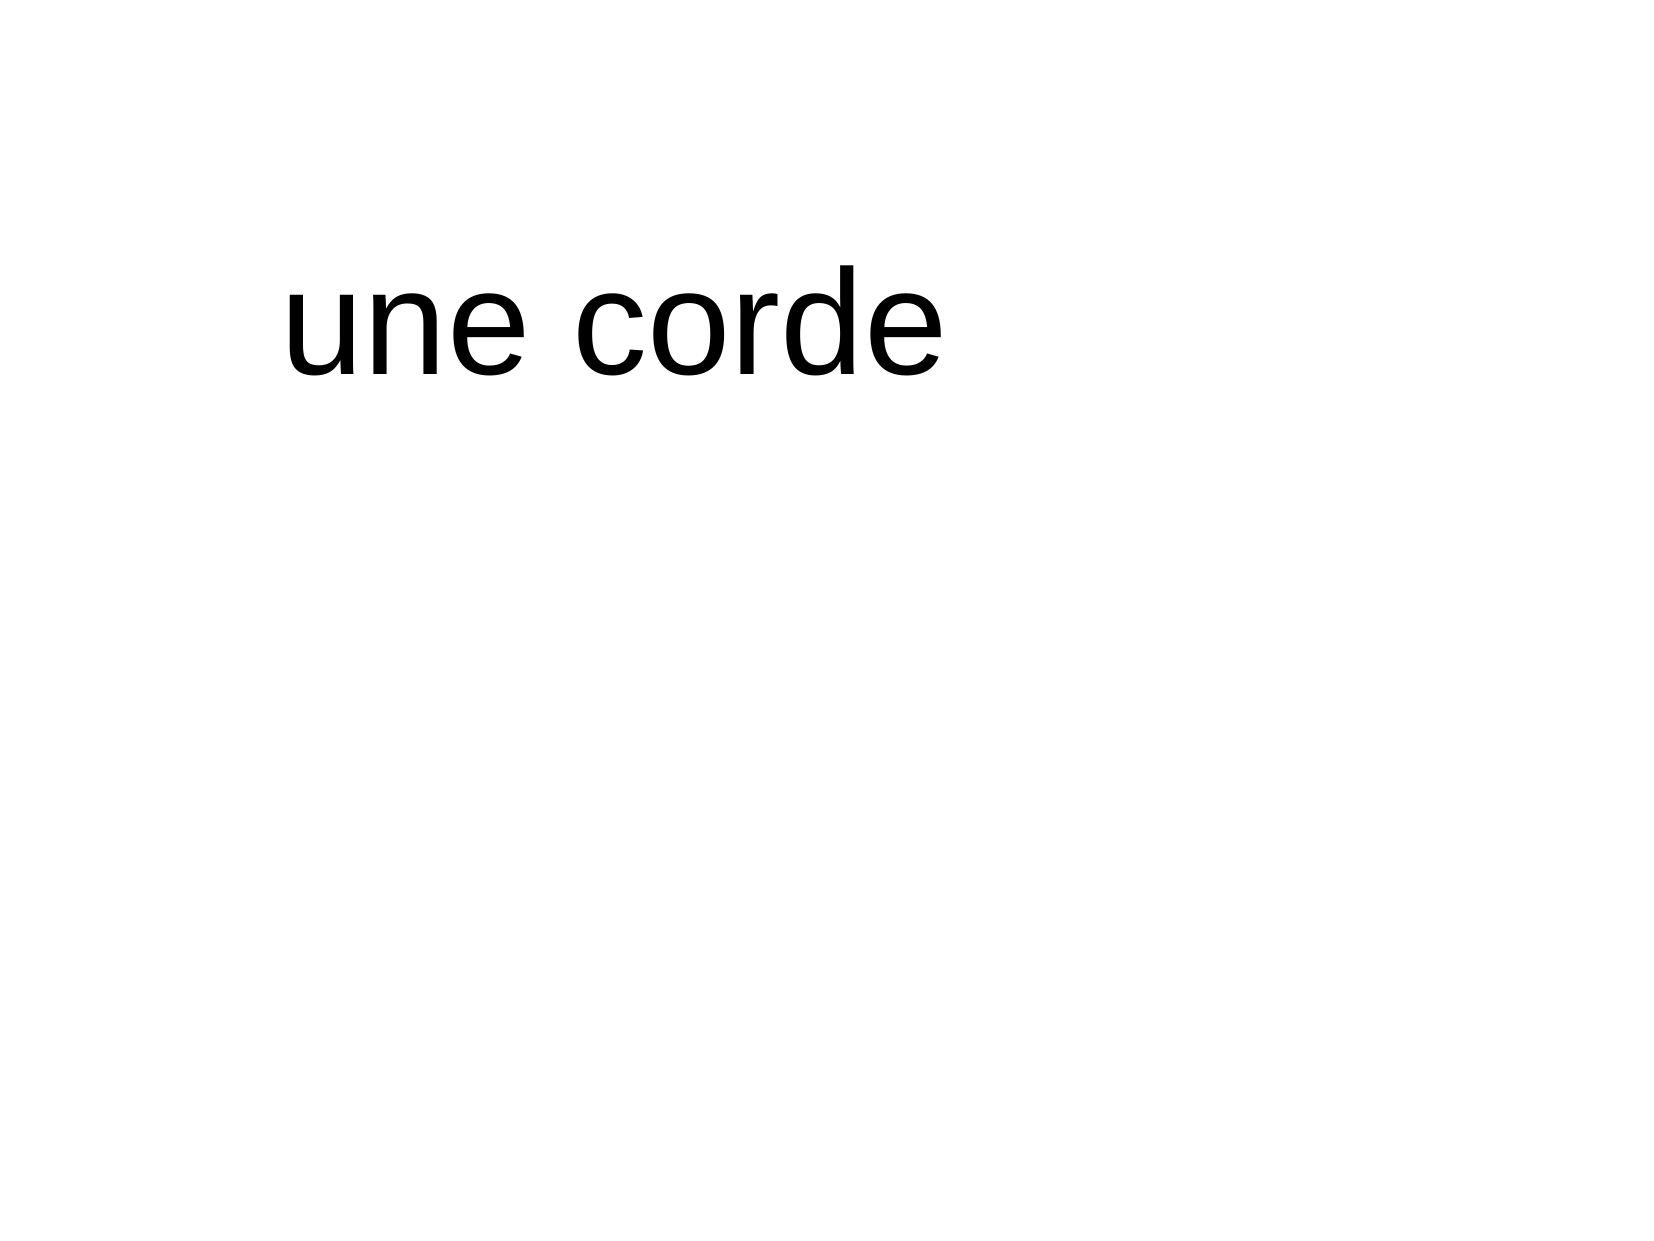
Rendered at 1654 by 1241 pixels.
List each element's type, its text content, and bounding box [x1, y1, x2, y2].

text_box une corde [265, 231, 1182, 414]
